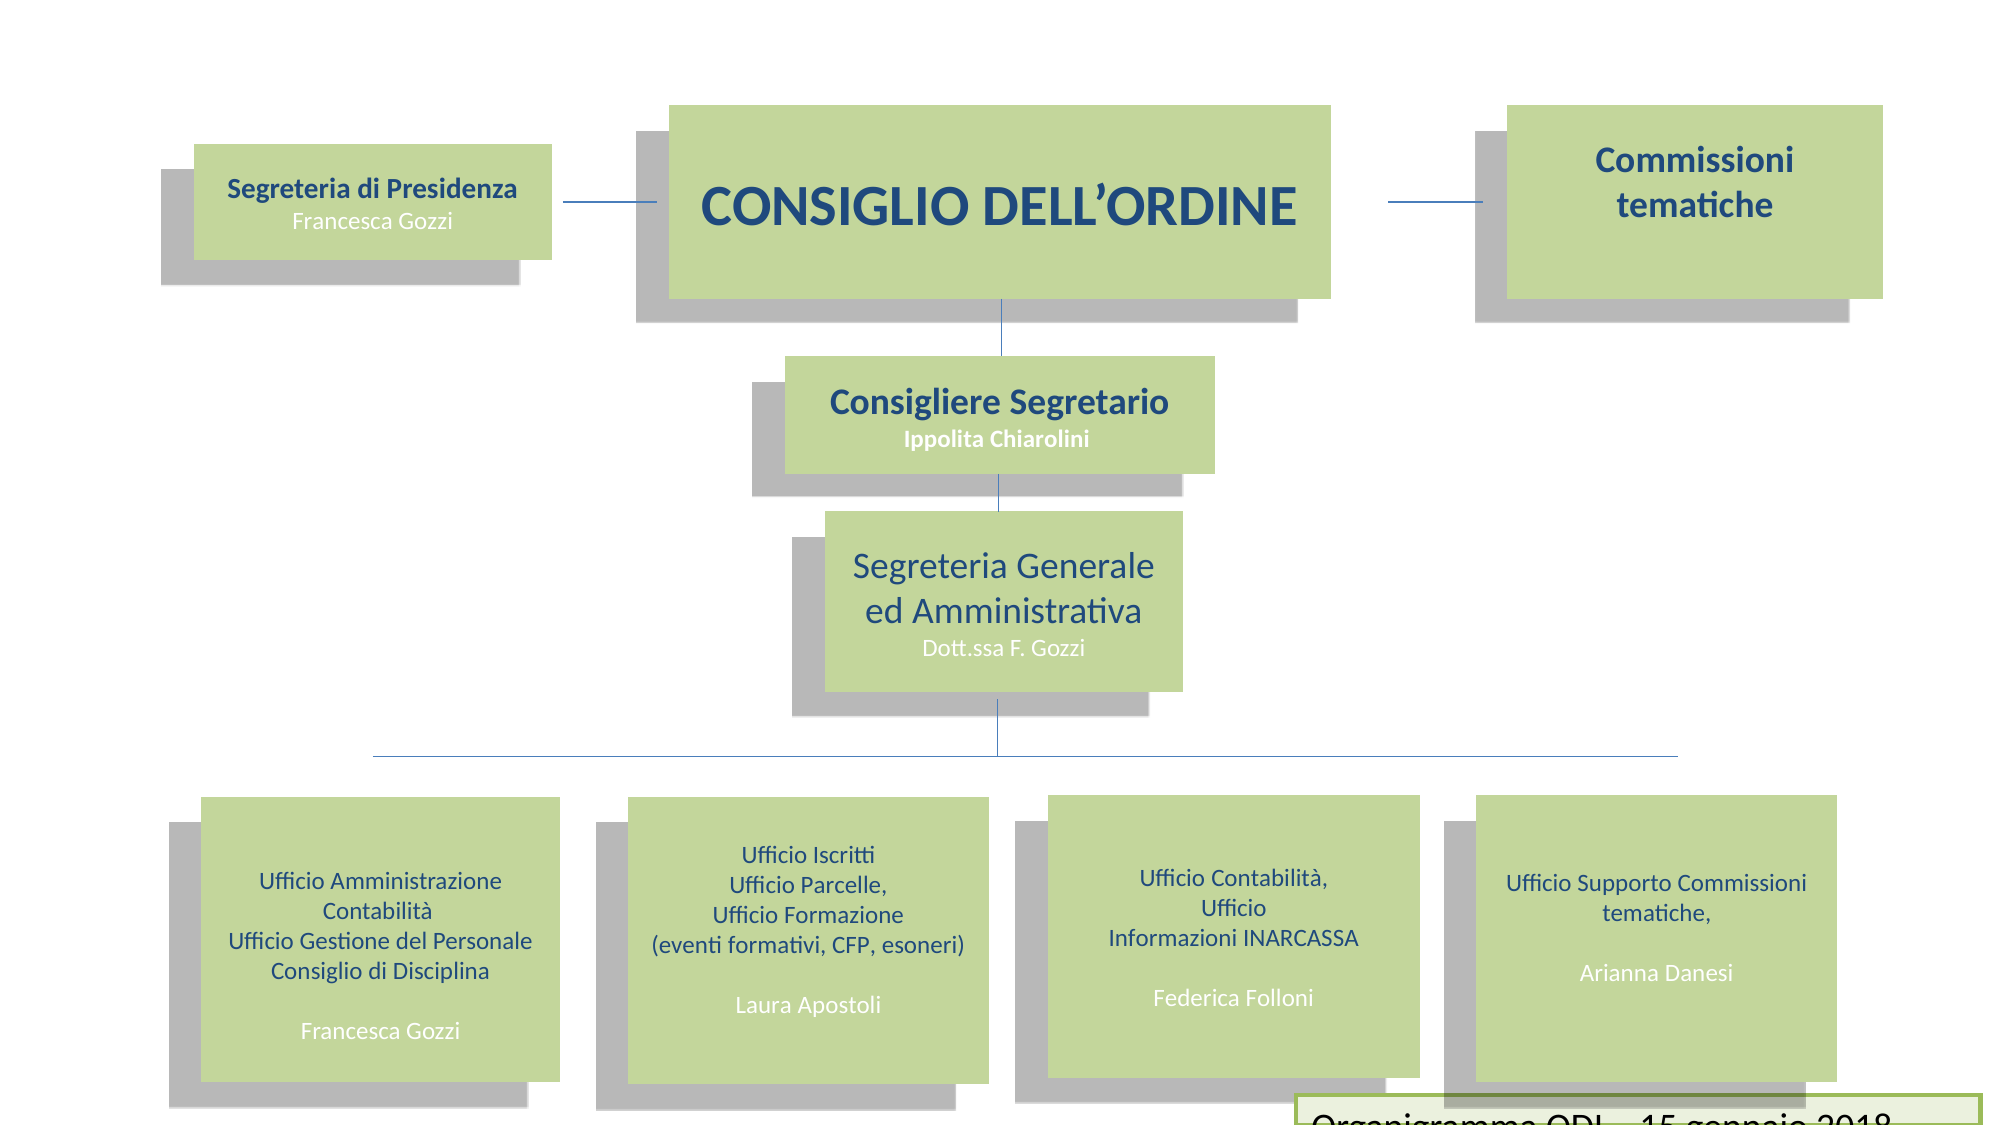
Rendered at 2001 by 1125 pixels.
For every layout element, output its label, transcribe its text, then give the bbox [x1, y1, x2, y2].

text_box Segreteria di Presidenza Francesca Gozzi [194, 144, 552, 260]
text_box Segreteria Generale ed Amministrativa Dott.ssa F. Gozzi [825, 511, 1183, 692]
text_box Ufficio Supporto Commissioni tematiche, Arianna Danesi [1476, 795, 1837, 1082]
text_box Ufficio Contabilità, Ufficio Informazioni INARCASSA Federica Folloni [1048, 795, 1420, 1078]
text_box Organigramma ODI – 15 gennaio 2018 [1296, 1095, 1980, 1125]
text_box Ufficio Amministrazione Contabilità Ufficio Gestione del Personale Consiglio di Disciplina Francesca Gozzi [201, 797, 560, 1082]
text_box Commissioni tematiche [1507, 105, 1883, 299]
text_box Consigliere Segretario Ippolita Chiarolini [785, 356, 1215, 474]
text_box Consiglio dell’Ordine [669, 105, 1331, 299]
text_box Ufficio Iscritti Ufficio Parcelle, Ufficio Formazione (eventi formativi, CFP, esoneri) Laura Apostoli [628, 797, 989, 1084]
